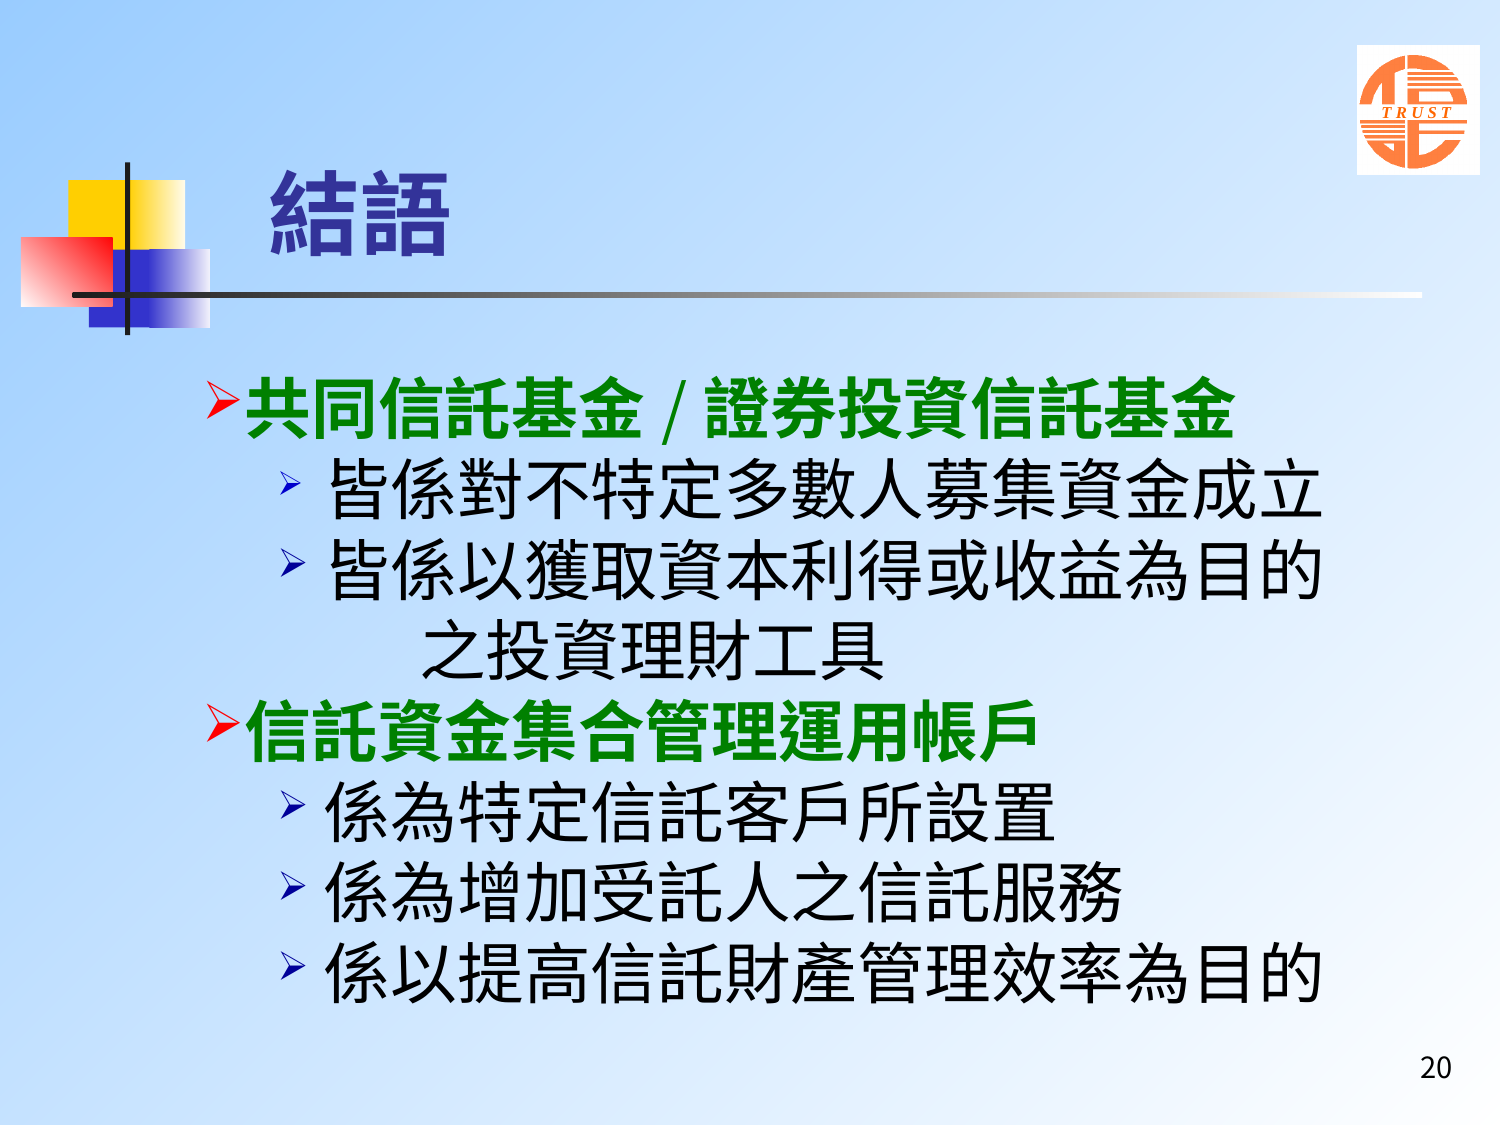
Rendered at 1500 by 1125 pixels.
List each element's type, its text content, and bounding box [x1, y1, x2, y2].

list 共同信託基金/證券投資信託基金 皆係對不特定多數人募集資金成立 皆係以獲取資本利得或收益為目的 之投資理財工具 信託資金集合管理運用帳戶 係為特定信託客戶所設置 係為增加受託人之信託服務 係以提高信託財產管理效率為目的 [187, 375, 1416, 1051]
text_box T R U S T [1362, 96, 1470, 127]
chart [1357, 45, 1480, 175]
title 結語 [253, 137, 1341, 275]
